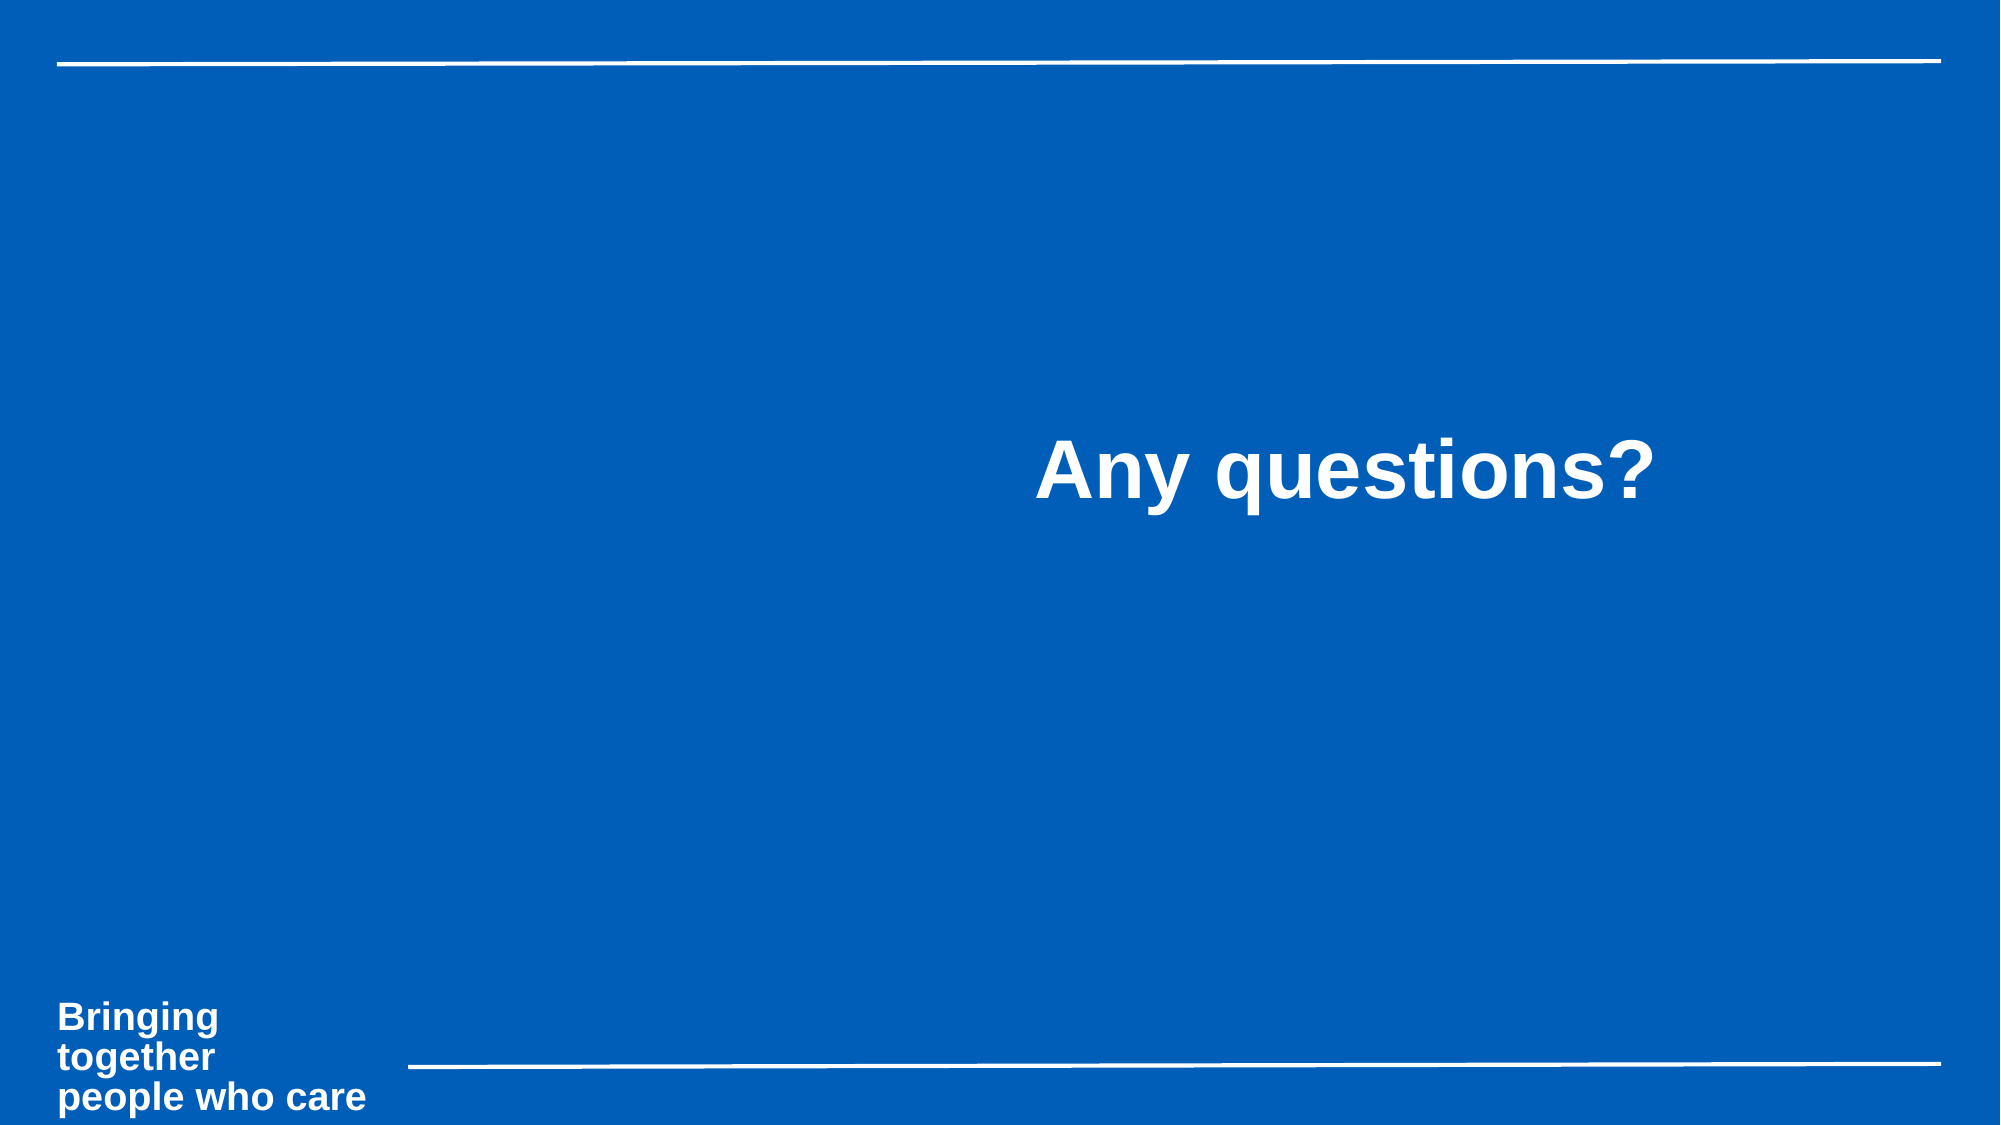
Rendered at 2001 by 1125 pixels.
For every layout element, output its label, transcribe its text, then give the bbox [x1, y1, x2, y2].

text_box [0, 0, 2000, 1125]
text_box Bringing together people who care [56, 998, 382, 1068]
title Any questions? [292, 415, 1658, 674]
